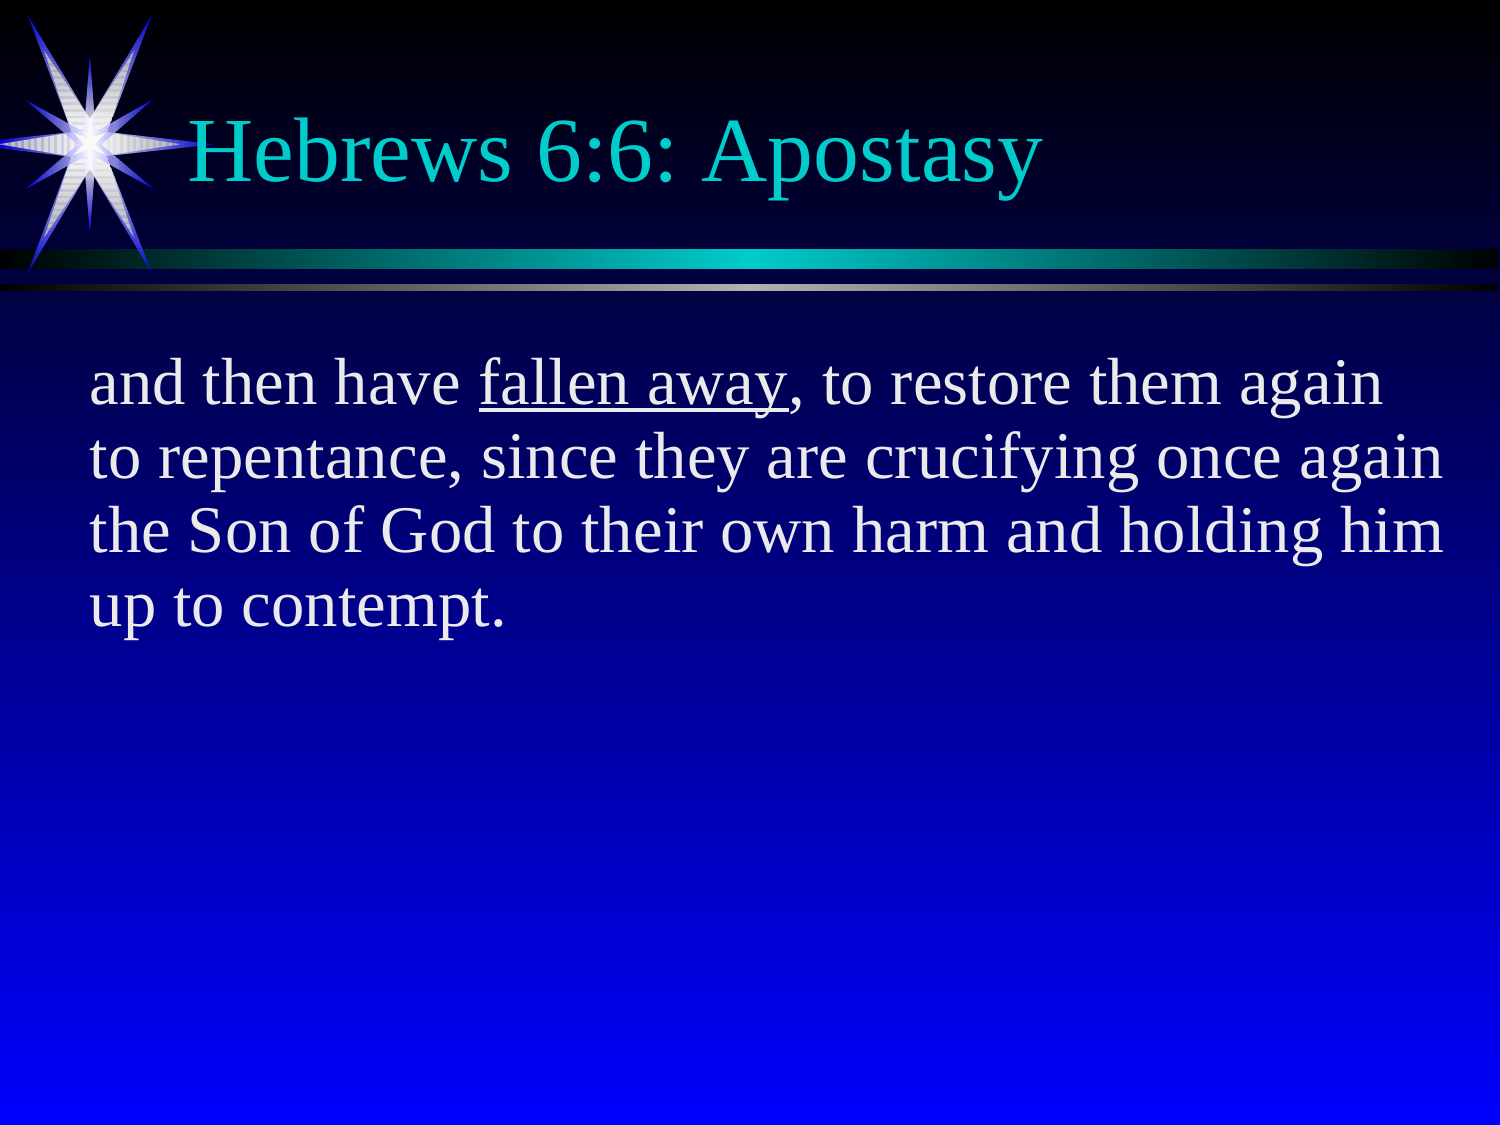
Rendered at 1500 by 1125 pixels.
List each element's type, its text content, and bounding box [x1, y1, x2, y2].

text_box and then have fallen away, to restore them again to repentance, since they are crucifying once again the Son of God to their own harm and holding him up to contempt. [75, 337, 1463, 956]
title Hebrews 6:6: Apostasy [187, 56, 1463, 244]
